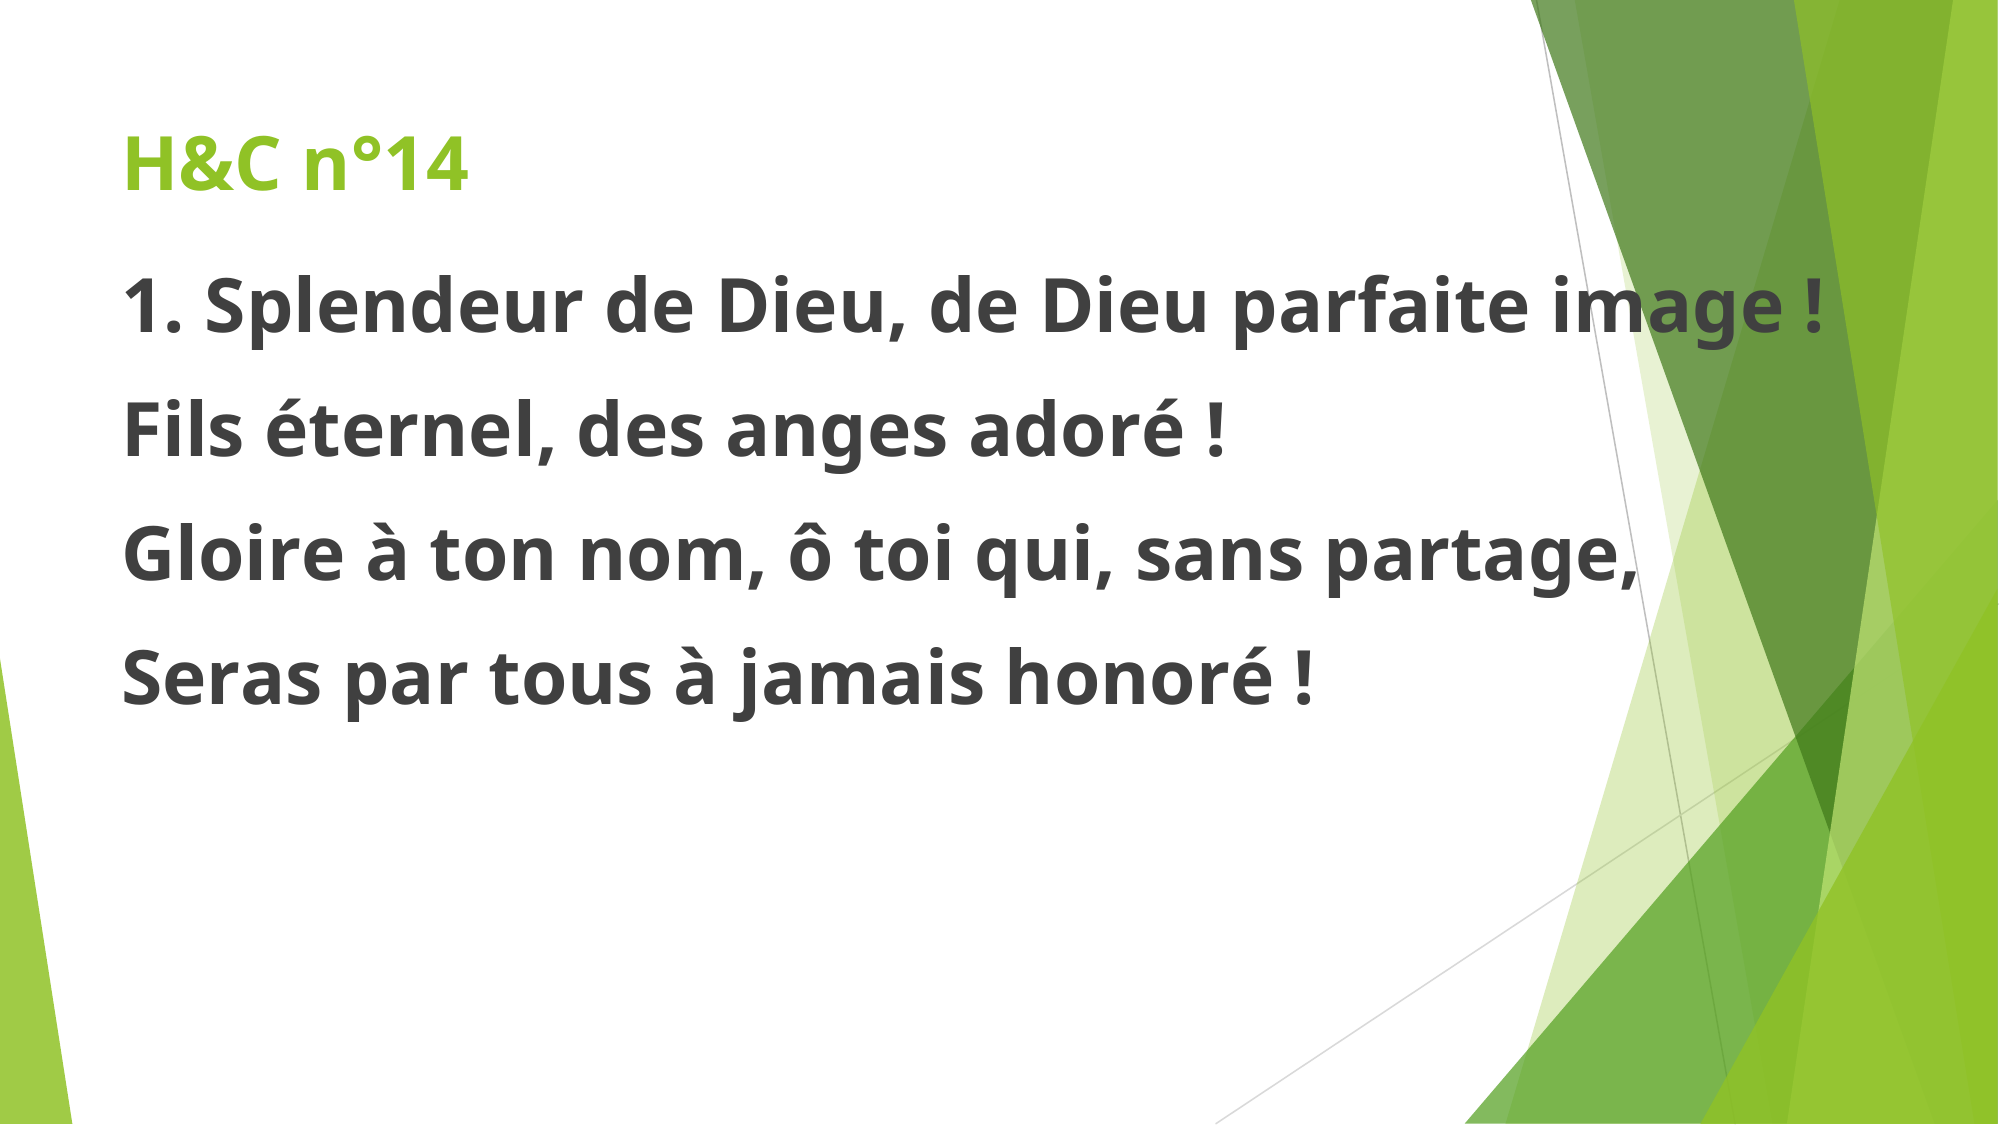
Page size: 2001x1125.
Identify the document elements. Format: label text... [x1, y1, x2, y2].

text_box H&C n°14 [106, 107, 508, 213]
text_box 1. Splendeur de Dieu, de Dieu parfaite image ! Fils éternel, des anges adoré ! Gloire à ton nom, ô toi qui, sans partage, Seras par tous à jamais honoré ! [106, 236, 1973, 1075]
